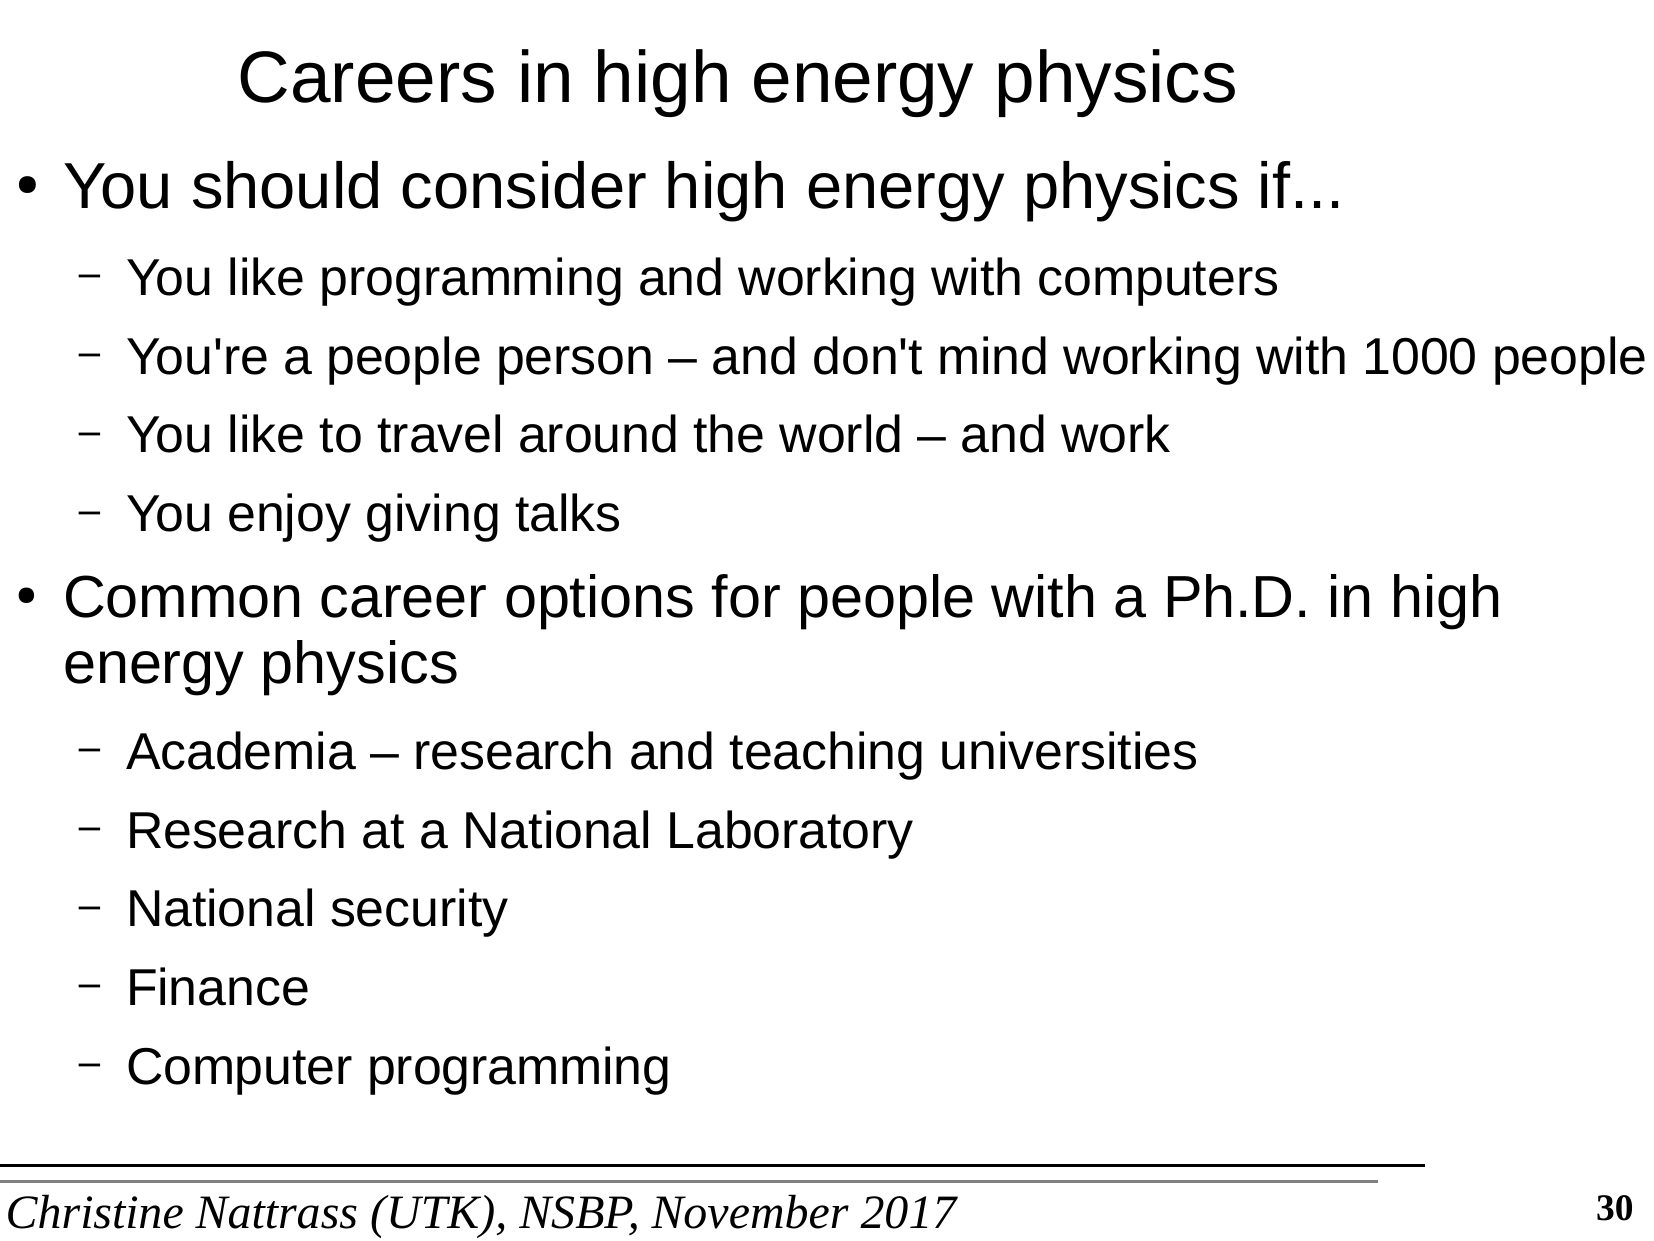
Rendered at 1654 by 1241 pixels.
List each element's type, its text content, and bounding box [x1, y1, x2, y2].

list You should consider high energy physics if... You like programming and working with computers You're a people person – and don't mind working with 1000 people You like to travel around the world – and work You enjoy giving talks Common career options for people with a Ph.D. in high energy physics Academia – research and teaching universities Research at a National Laboratory National security Finance Computer programming [0, 149, 1654, 1163]
title Careers in high energy physics [0, 8, 1483, 147]
